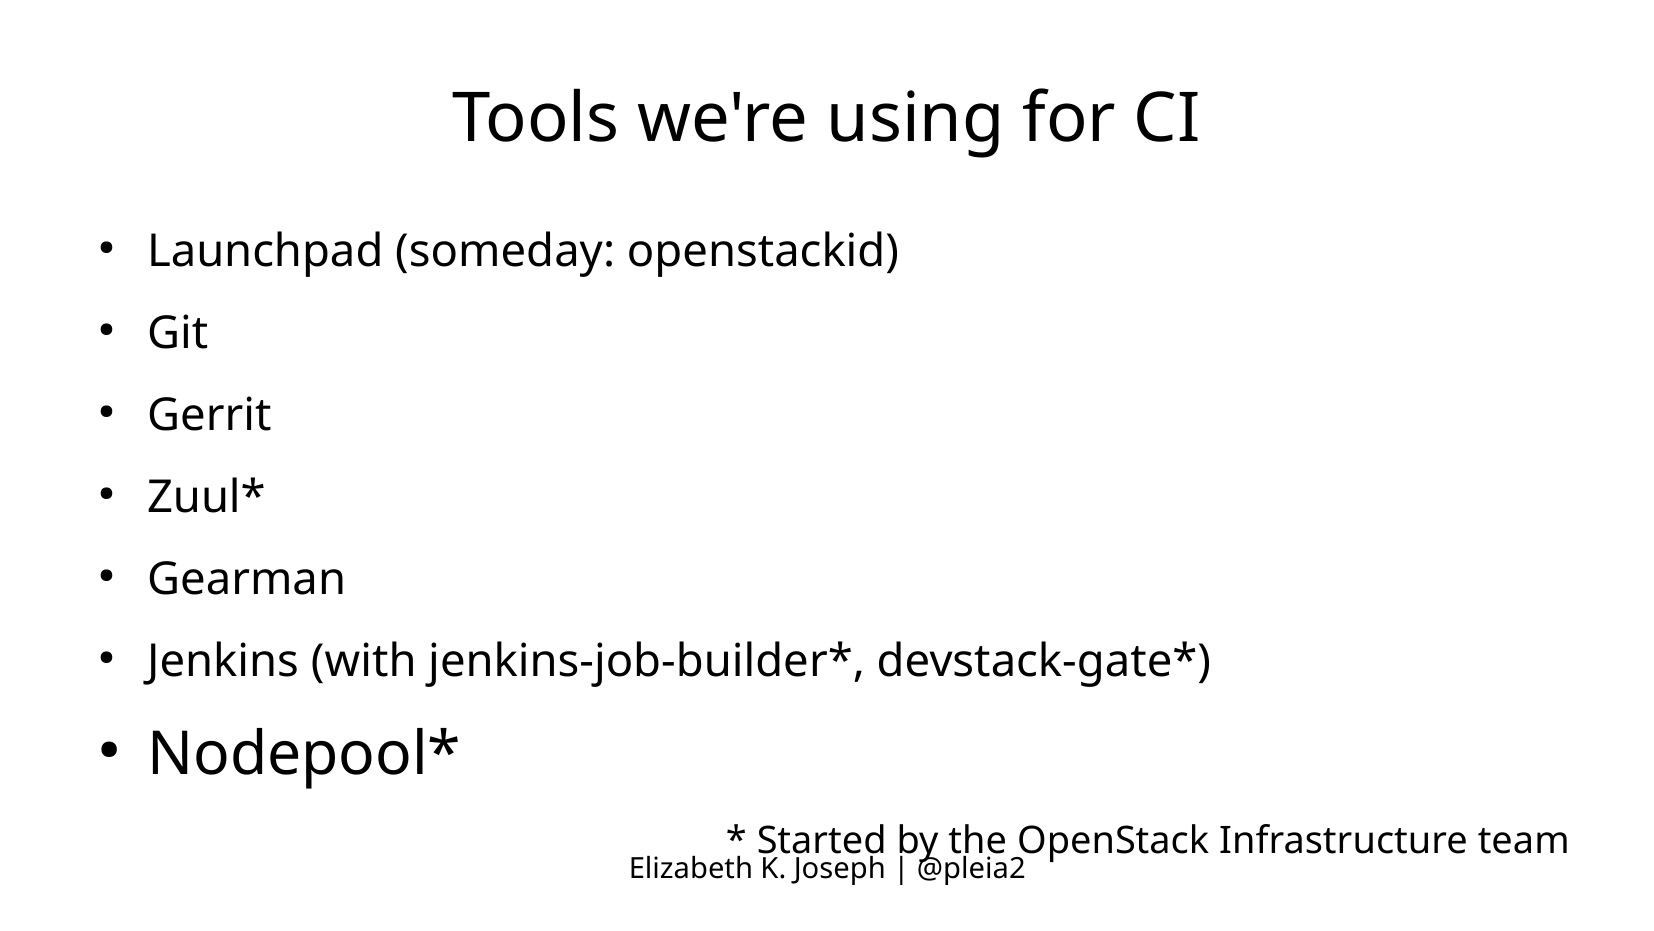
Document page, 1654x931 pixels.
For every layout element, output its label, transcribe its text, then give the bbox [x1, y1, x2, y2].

title Tools we're using for CI [82, 37, 1571, 193]
list Launchpad (someday: openstackid) Git Gerrit Zuul* Gearman Jenkins (with jenkins-job-builder*, devstack-gate*) Nodepool* * Started by the OpenStack Infrastructure team [82, 217, 1571, 867]
